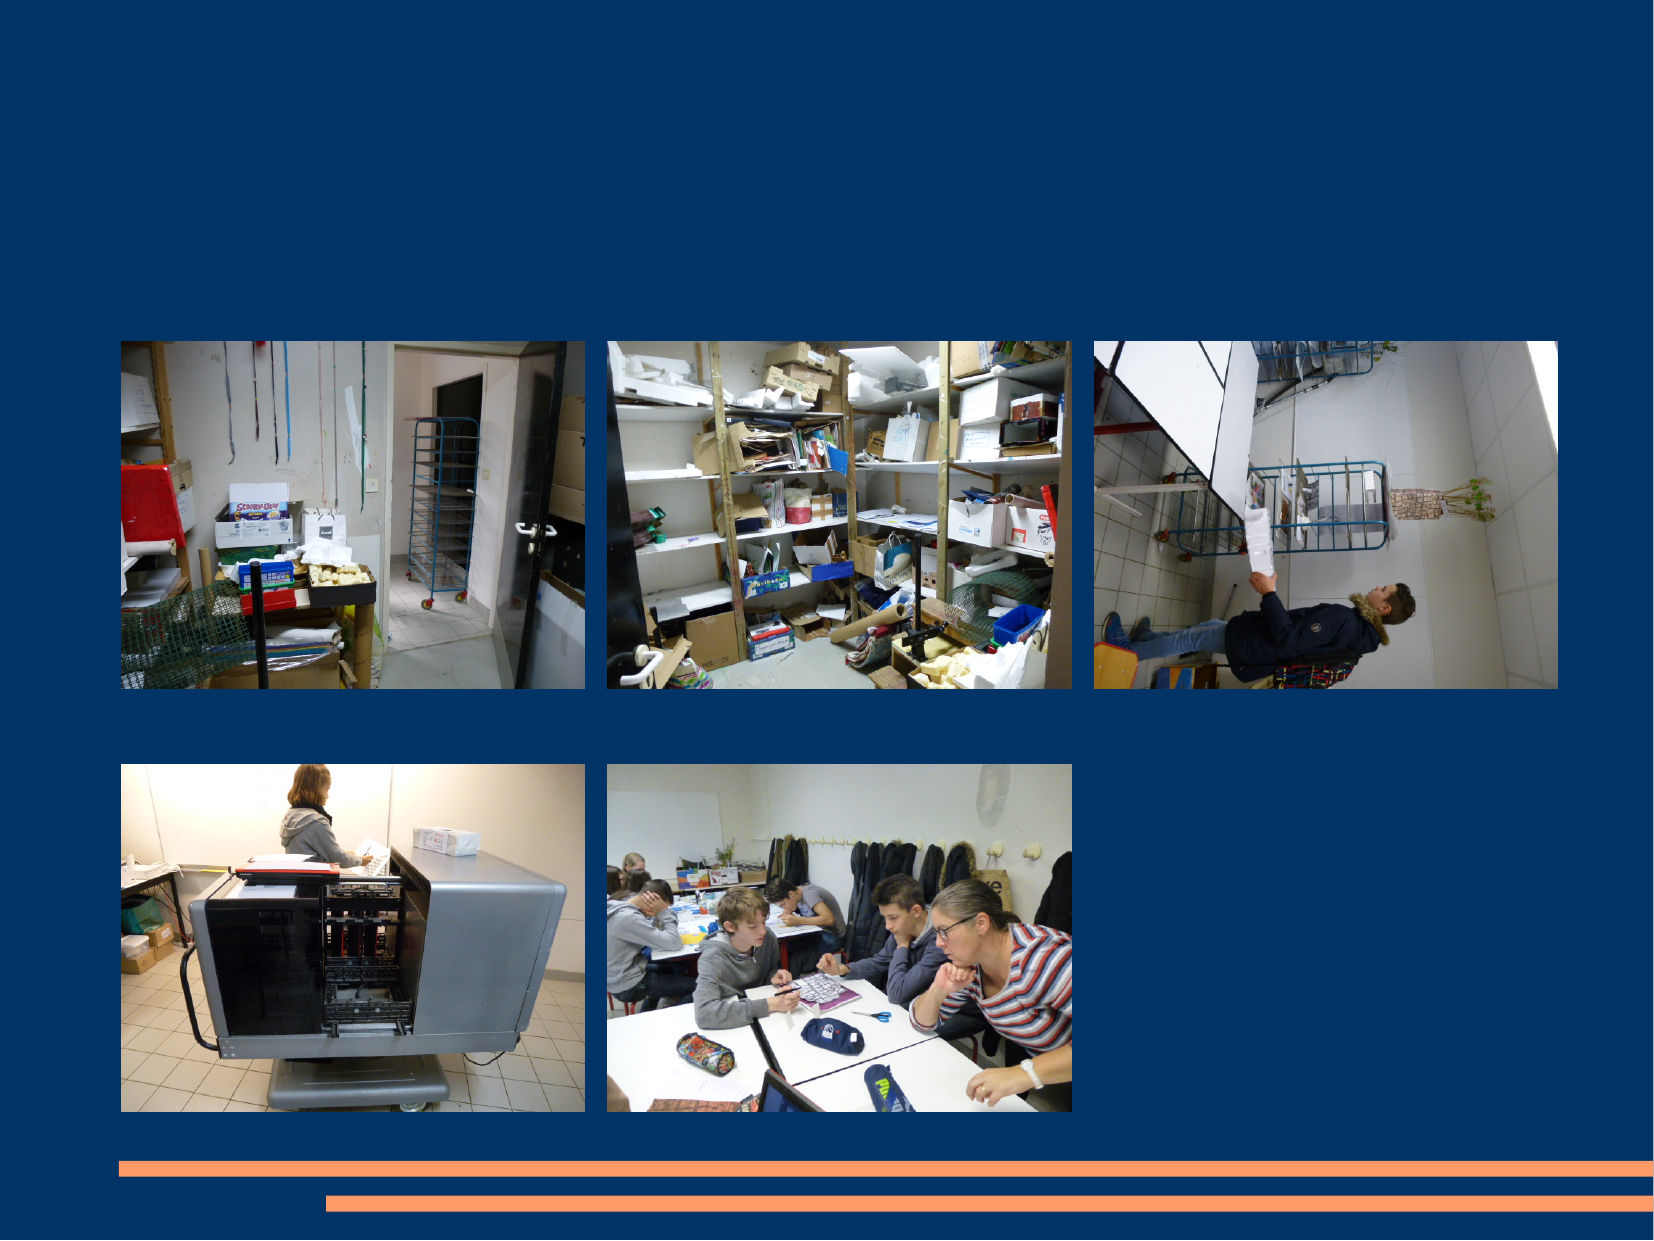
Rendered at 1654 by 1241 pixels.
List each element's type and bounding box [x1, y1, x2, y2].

picture [1094, 341, 1558, 689]
picture [121, 341, 585, 689]
picture [121, 764, 585, 1112]
picture [607, 764, 1072, 1112]
picture [607, 341, 1072, 689]
